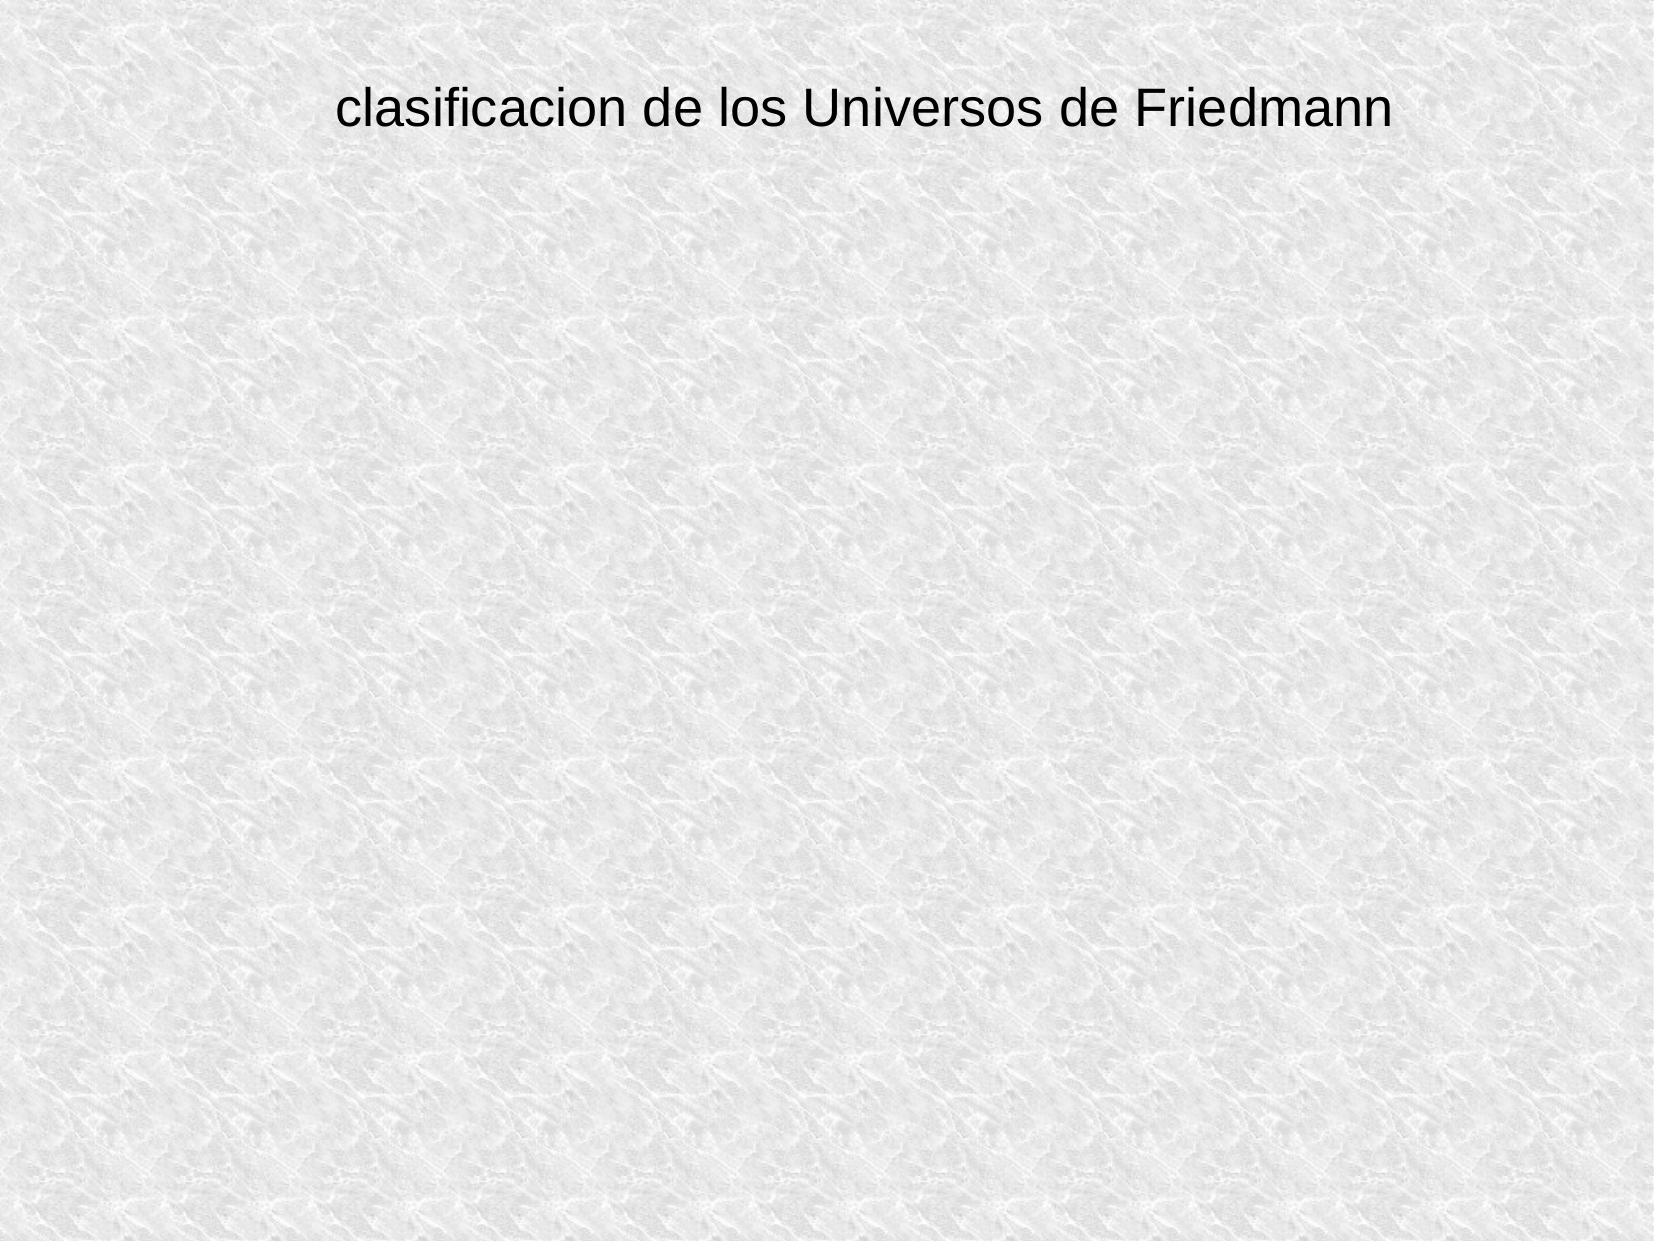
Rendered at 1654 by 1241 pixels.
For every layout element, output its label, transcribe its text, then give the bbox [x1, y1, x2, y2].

picture [0, 0, 1654, 1241]
text_box clasificacion de los Universos de Friedmann [320, 69, 1313, 151]
